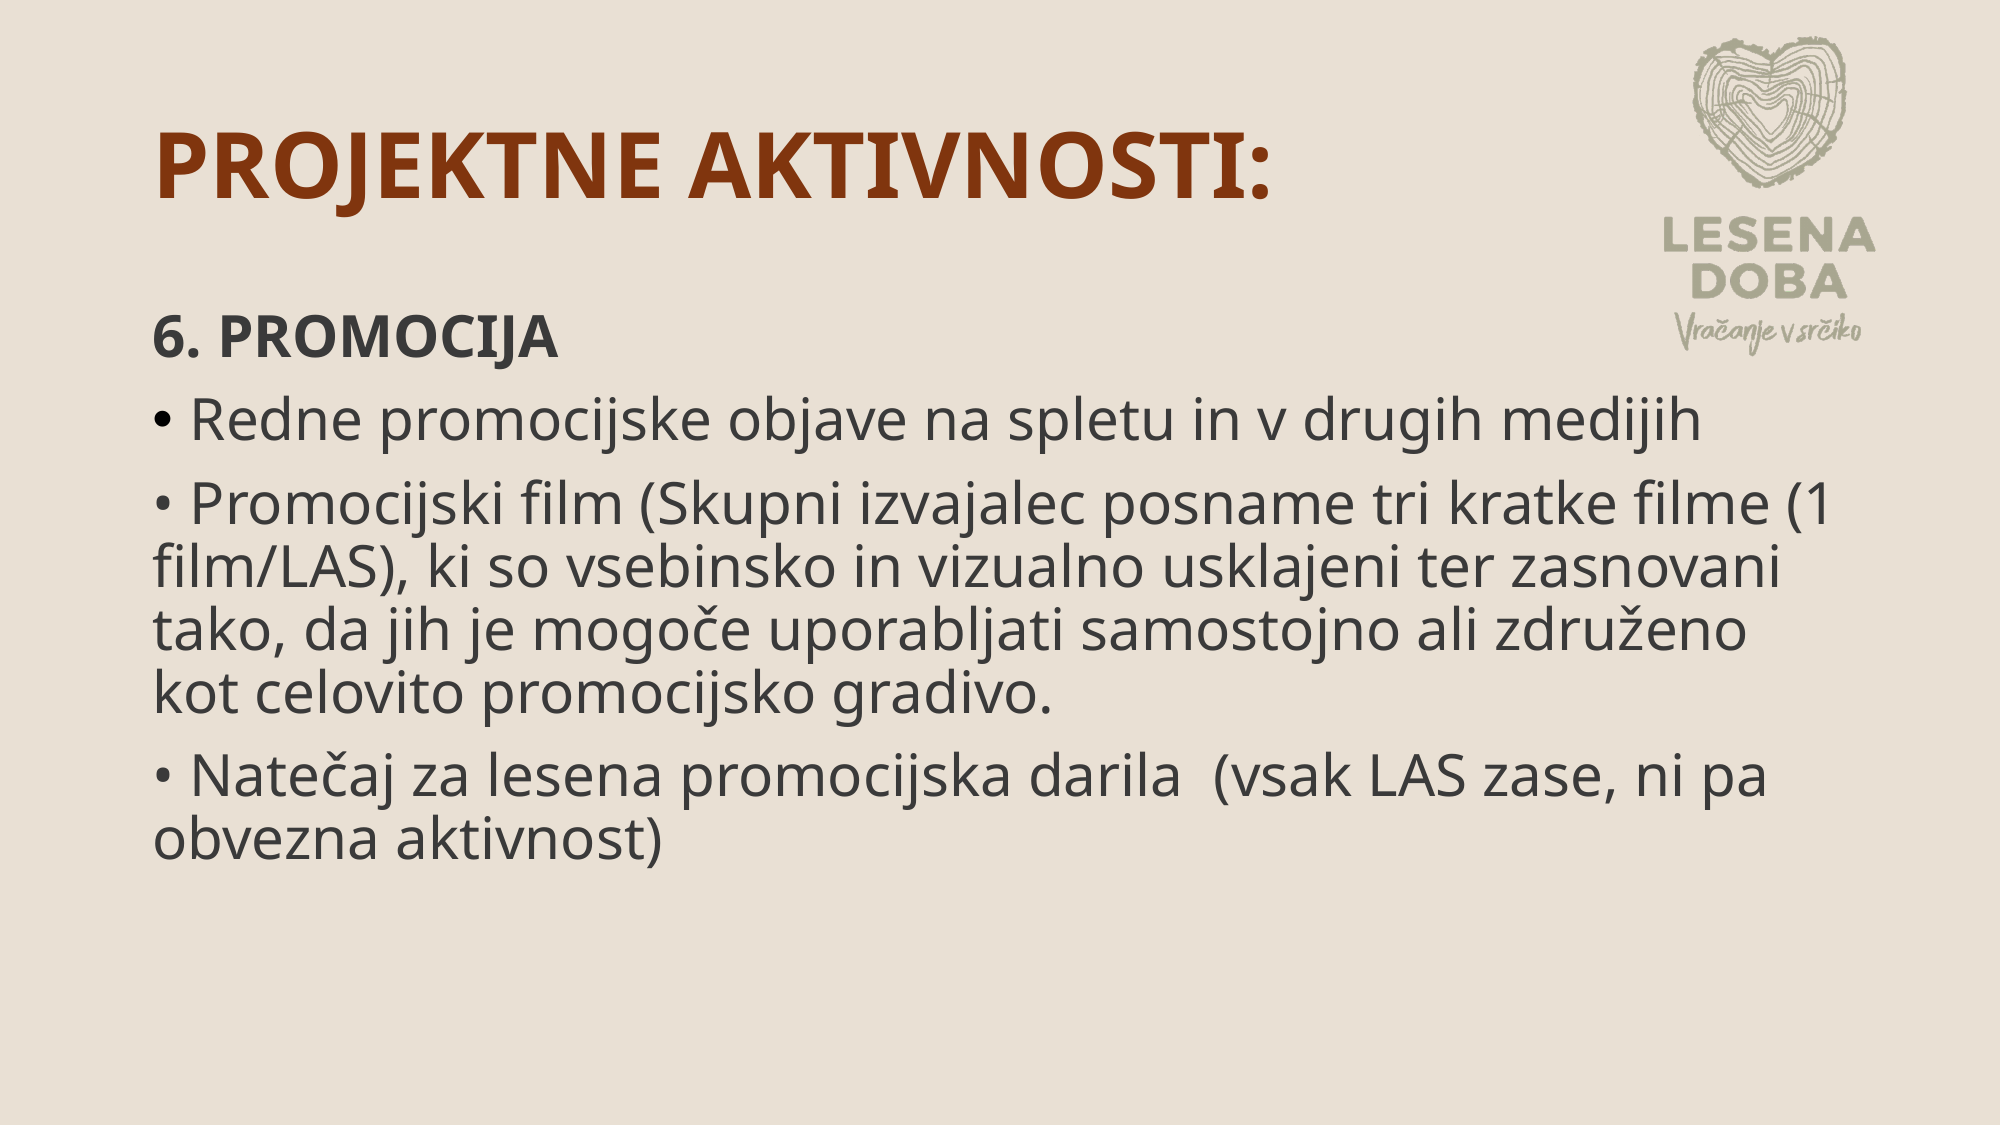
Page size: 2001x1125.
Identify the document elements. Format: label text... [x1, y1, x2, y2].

picture [1603, 36, 1936, 366]
title PROJEKTNE AKTIVNOSTI: [137, 59, 1603, 278]
list 6. PROMOCIJA Redne promocijske objave na spletu in v drugih medijih • Promocijski film (Skupni izvajalec posname tri kratke filme (1 film/LAS), ki so vsebinsko in vizualno usklajeni ter zasnovani tako, da jih je mogoče uporabljati samostojno ali združeno kot celovito promocijsko gradivo. • Natečaj za lesena promocijska darila (vsak LAS zase, ni pa obvezna aktivnost) [137, 299, 1863, 1014]
